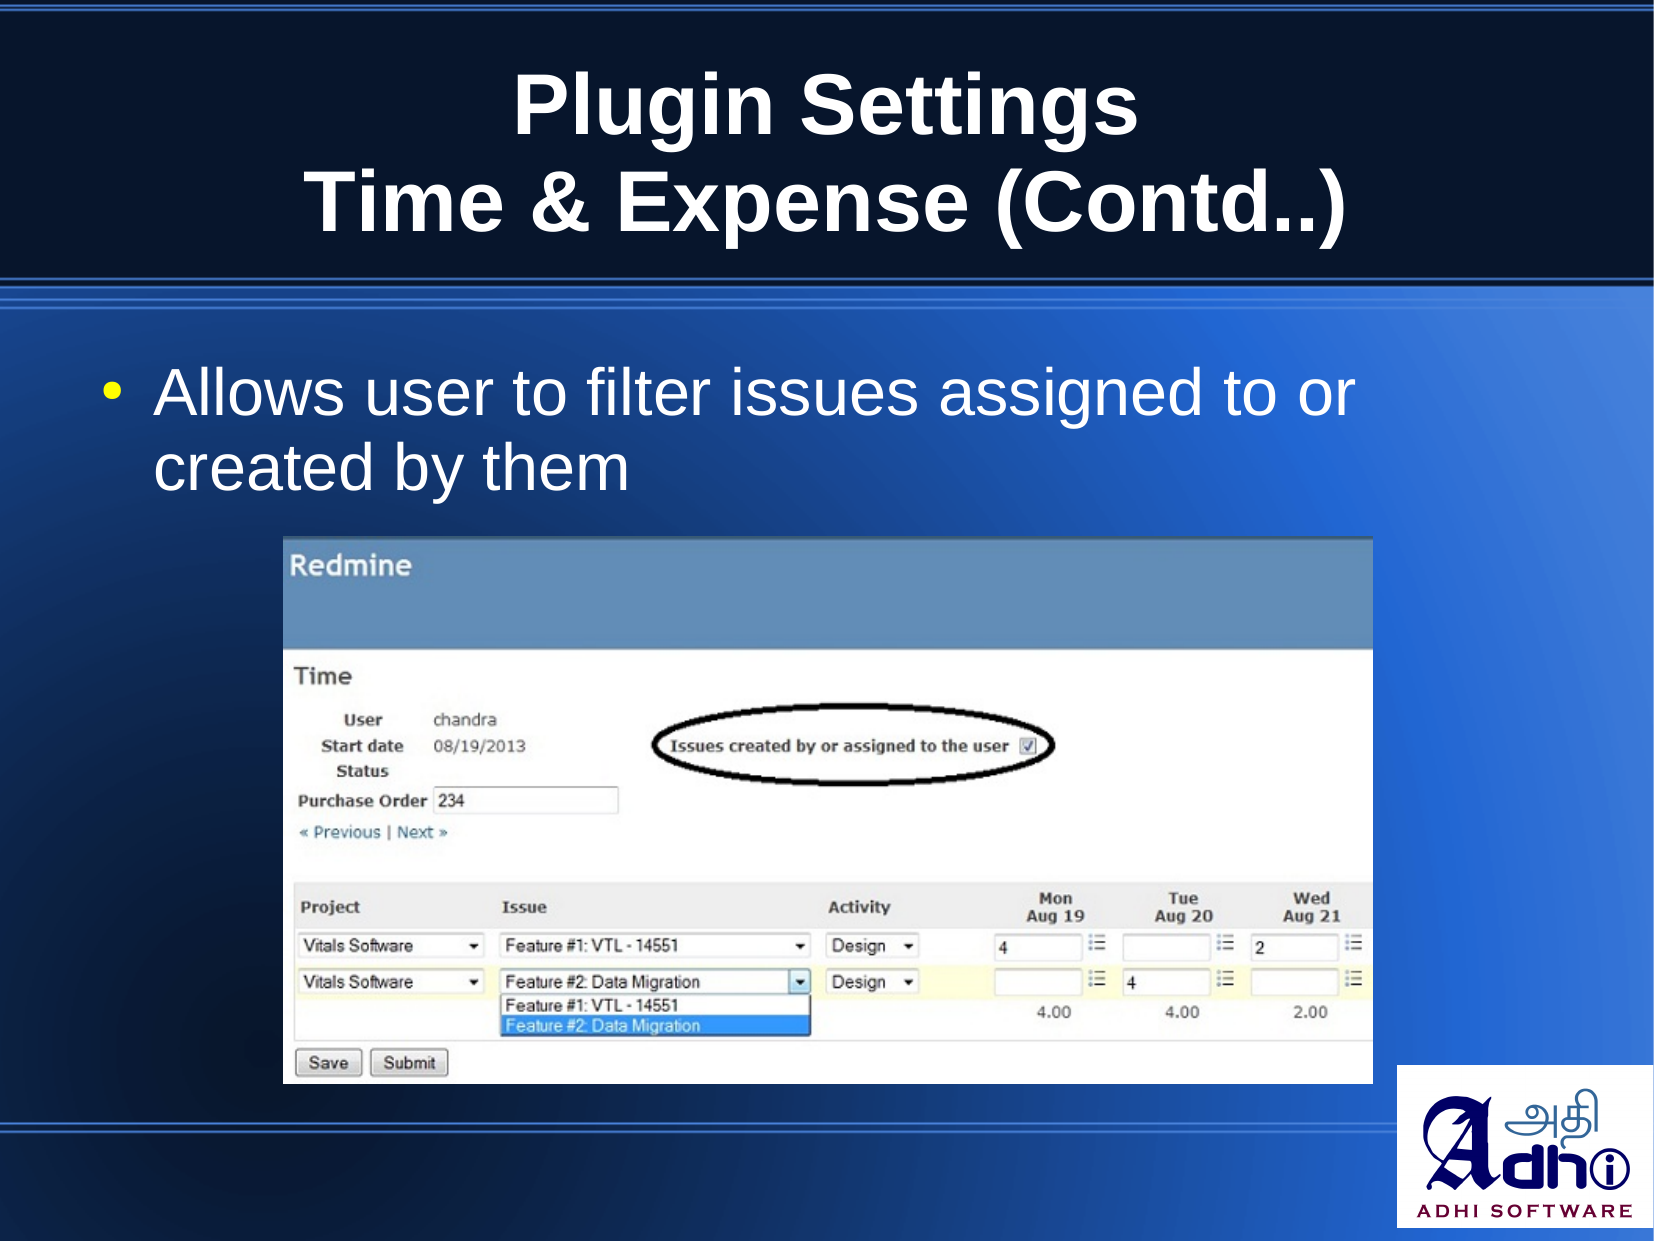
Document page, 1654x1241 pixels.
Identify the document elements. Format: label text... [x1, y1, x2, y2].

title [82, 49, 1571, 257]
picture [0, 0, 1654, 1241]
list Allows user to filter issues assigned to or created by them [82, 355, 1571, 1043]
